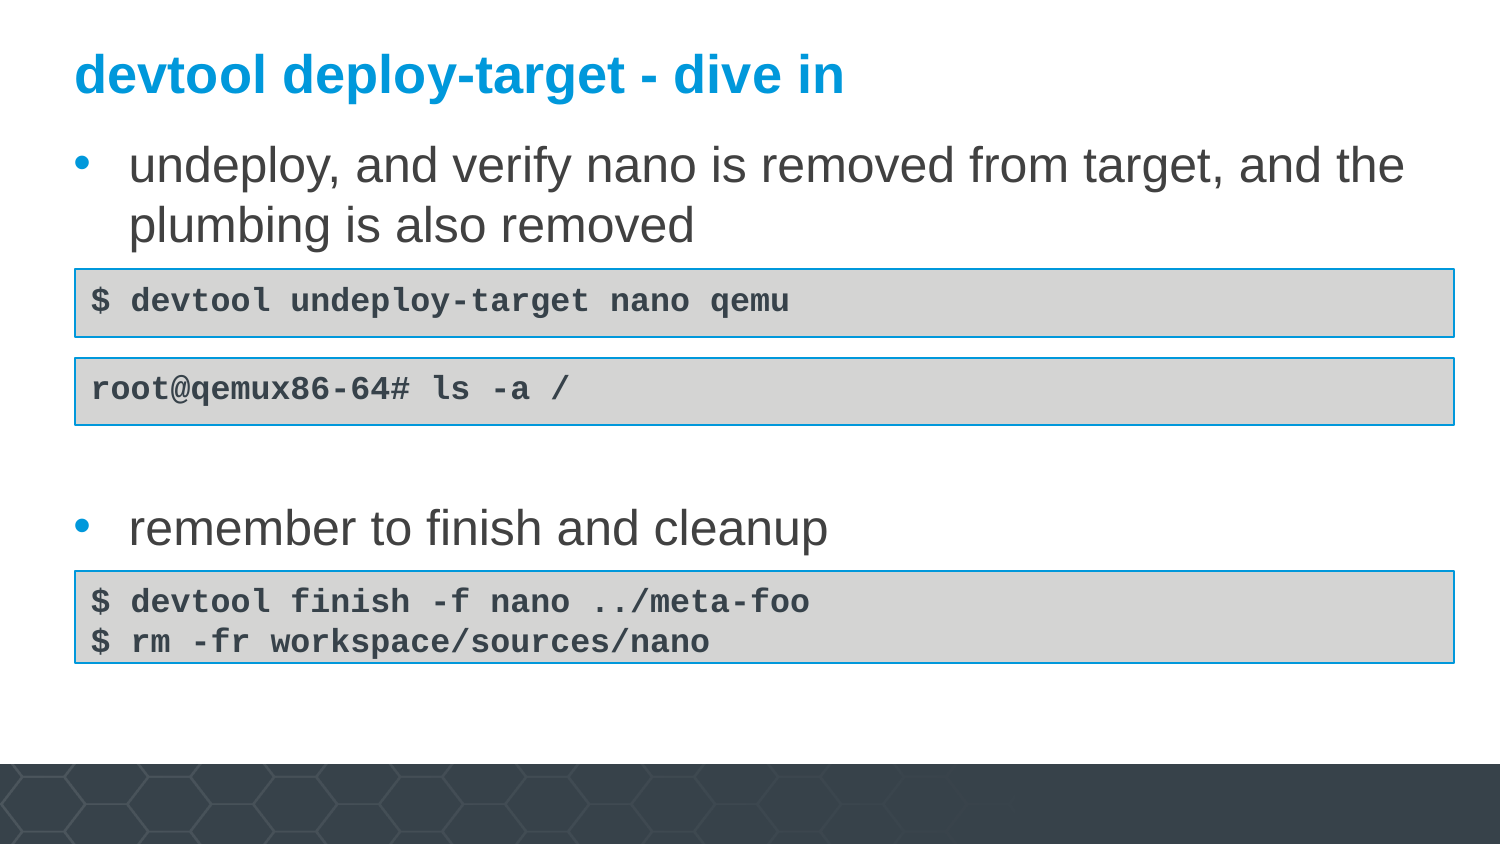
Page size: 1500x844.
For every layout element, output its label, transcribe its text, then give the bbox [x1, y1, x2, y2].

text_box $ devtool finish -f nano ../meta-foo $ rm -fr workspace/sources/nano [74, 570, 1455, 664]
text_box remember to finish and cleanup [72, 495, 1422, 622]
text_box devtool deploy-target - dive in [74, 50, 1424, 159]
text_box undeploy, and verify nano is removed from target, and the plumbing is also removed [72, 132, 1422, 259]
text_box $ devtool undeploy-target nano qemu [74, 269, 1455, 337]
text_box root@qemux86-64# ls -a / [74, 357, 1455, 426]
picture [0, 0, 1500, 844]
